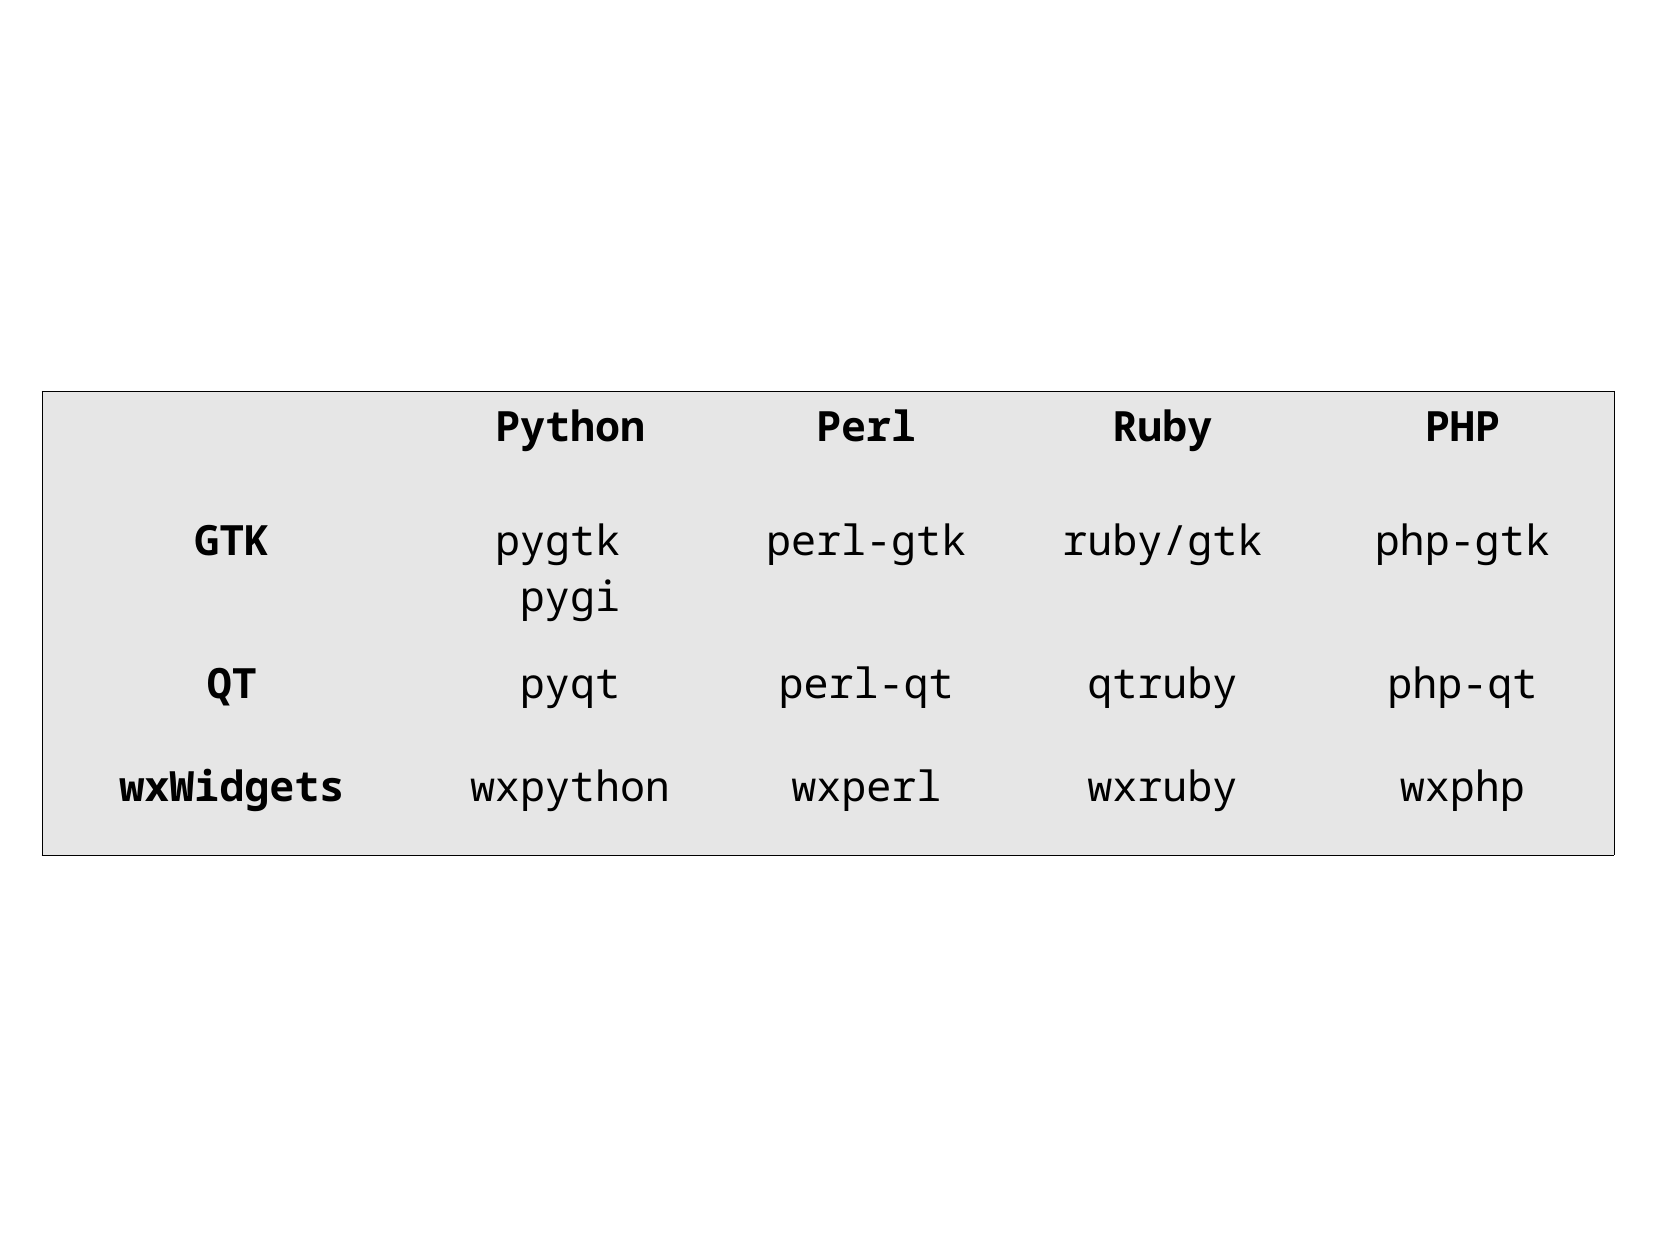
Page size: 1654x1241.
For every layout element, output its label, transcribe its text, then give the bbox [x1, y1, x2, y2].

table_cell ruby/gtk [1014, 504, 1310, 648]
table_cell qtruby [1014, 648, 1310, 751]
table_cell QT [43, 648, 422, 751]
table_cell wxphp [1310, 751, 1614, 855]
table_cell perl-qt [718, 648, 1014, 751]
table_cell wxpython [422, 751, 718, 855]
table_cell GTK [43, 504, 422, 648]
table_cell pyqt [422, 648, 718, 751]
table_cell pygtk pygi [422, 504, 718, 648]
table_header PHP [1310, 392, 1614, 504]
table_cell wxperl [718, 751, 1014, 855]
table_header Python [422, 392, 718, 504]
table_header Perl [718, 392, 1014, 504]
table_header Ruby [1014, 392, 1310, 504]
table_cell perl-gtk [718, 504, 1014, 648]
table_cell wxWidgets [43, 751, 422, 855]
table_header [43, 392, 422, 504]
table_cell php-gtk [1310, 504, 1614, 648]
table_cell php-qt [1310, 648, 1614, 751]
table_cell wxruby [1014, 751, 1310, 855]
